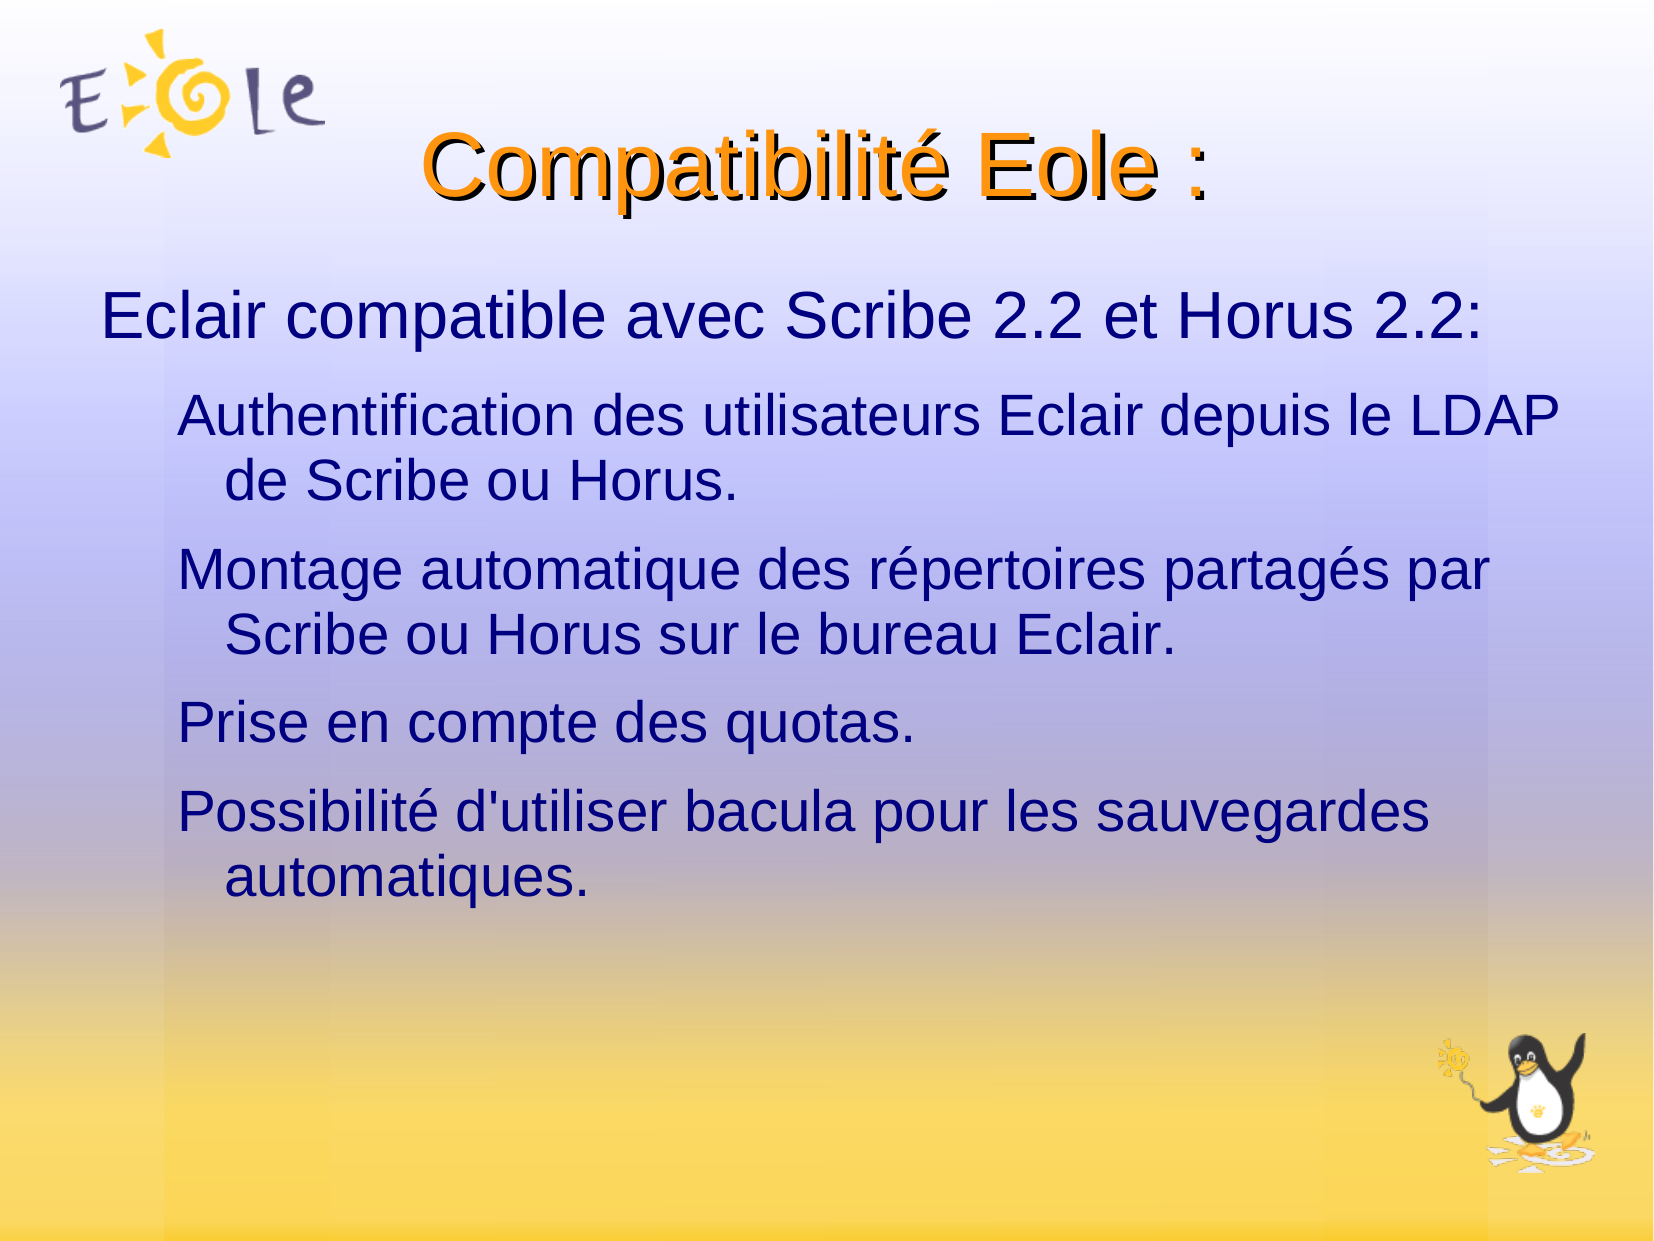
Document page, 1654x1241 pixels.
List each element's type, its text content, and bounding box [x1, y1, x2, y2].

picture [0, 0, 1654, 1241]
list Eclair compatible avec Scribe 2.2 et Horus 2.2: Authentification des utilisateurs Eclair depuis le LDAP de Scribe ou Horus. Montage automatique des répertoires partagés par Scribe ou Horus sur le bureau Eclair. Prise en compte des quotas. Possibilité d'utiliser bacula pour les sauvegardes automatiques. [82, 278, 1571, 1034]
title Compatibilité Eole : [70, 68, 1559, 261]
